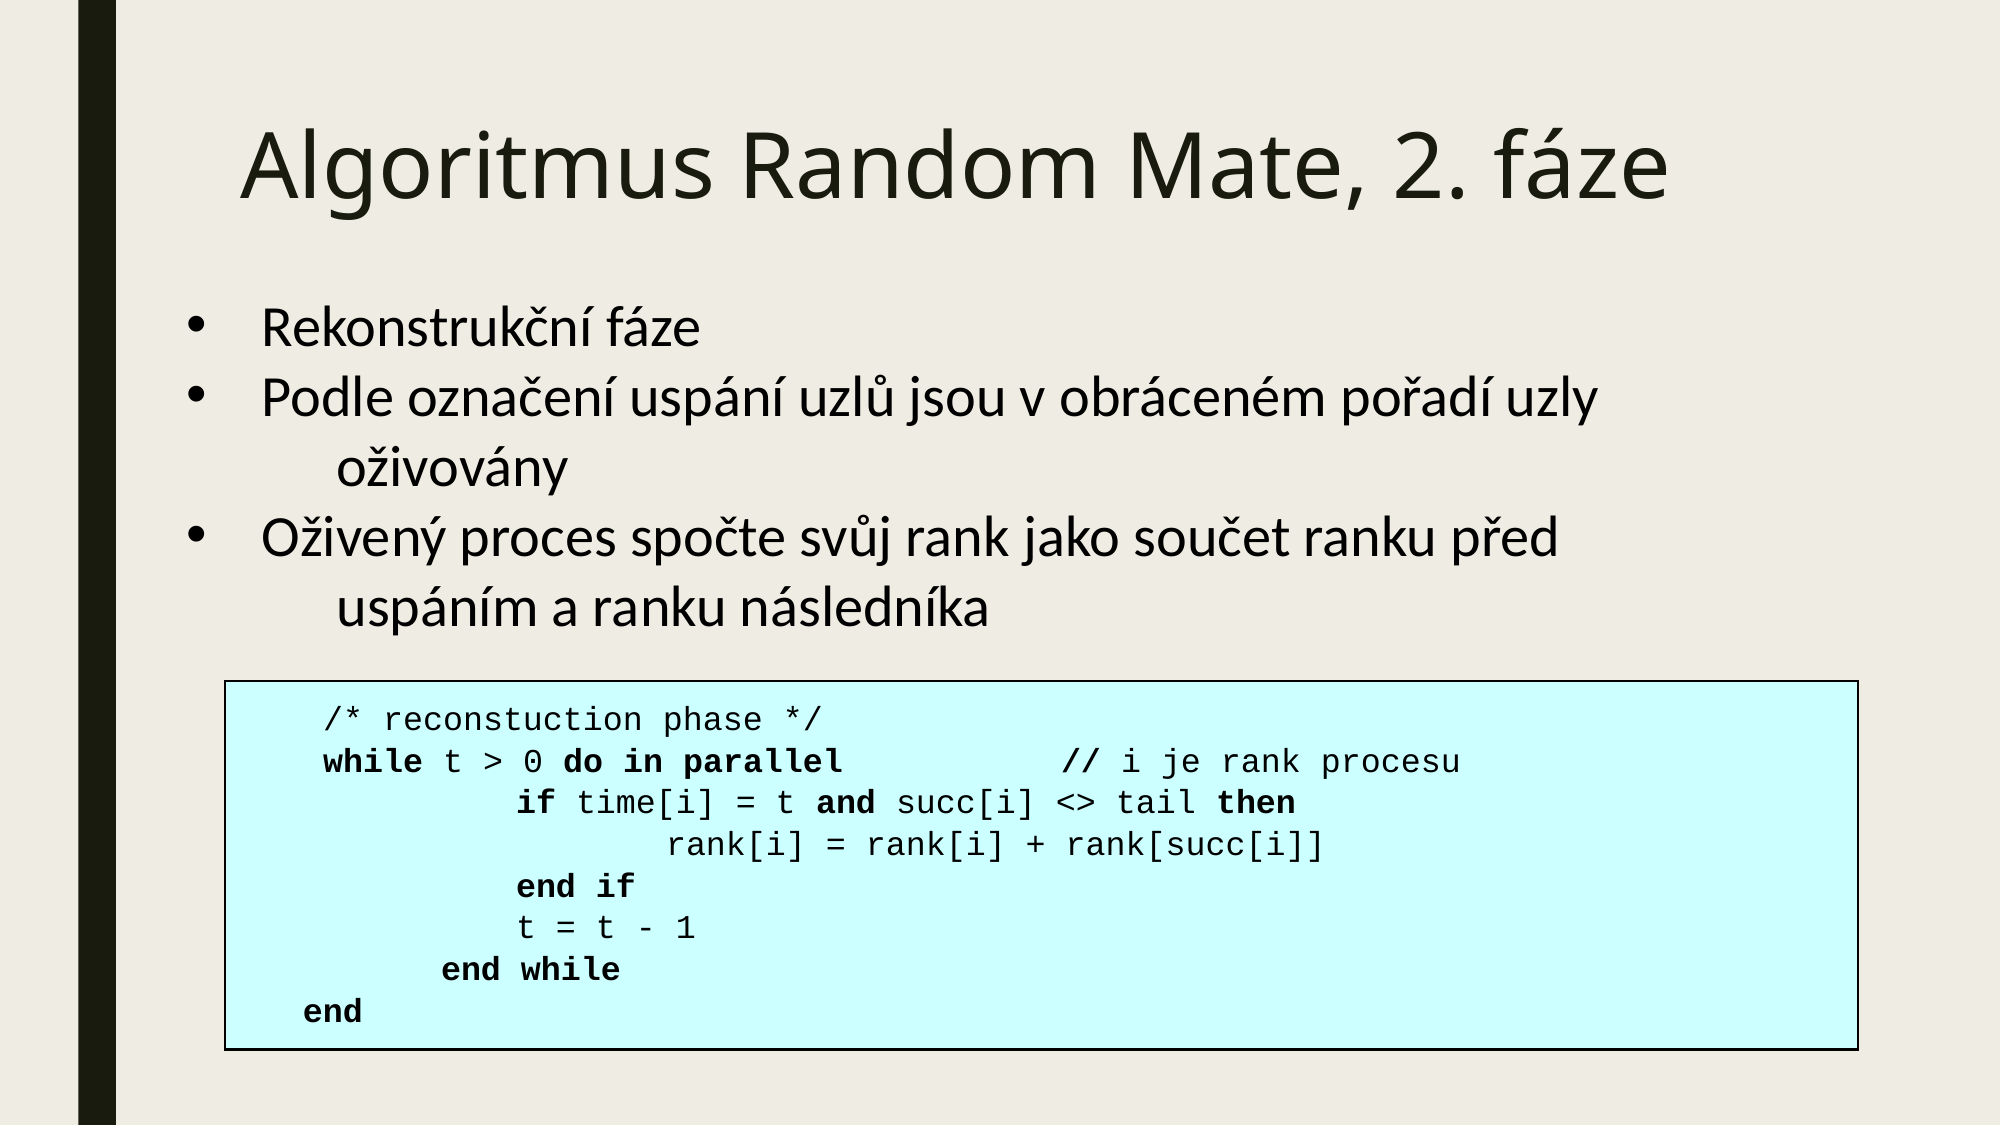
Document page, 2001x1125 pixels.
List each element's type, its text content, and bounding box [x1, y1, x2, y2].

list /* reconstuction phase */ while t > 0 do in parallel // i je rank procesu if time[i] = t and succ[i] <> tail then rank[i] = rank[i] + rank[succ[i]] end if t = t - 1 end while end [225, 680, 1858, 1050]
title Algoritmus Random Mate, 2. fáze [225, 112, 1801, 245]
text_box Rekonstrukční fáze Podle označení uspání uzlů jsou v obráceném pořadí uzly oživovány Oživený proces spočte svůj rank jako součet ranku před uspáním a ranku následníka [171, 280, 1640, 650]
